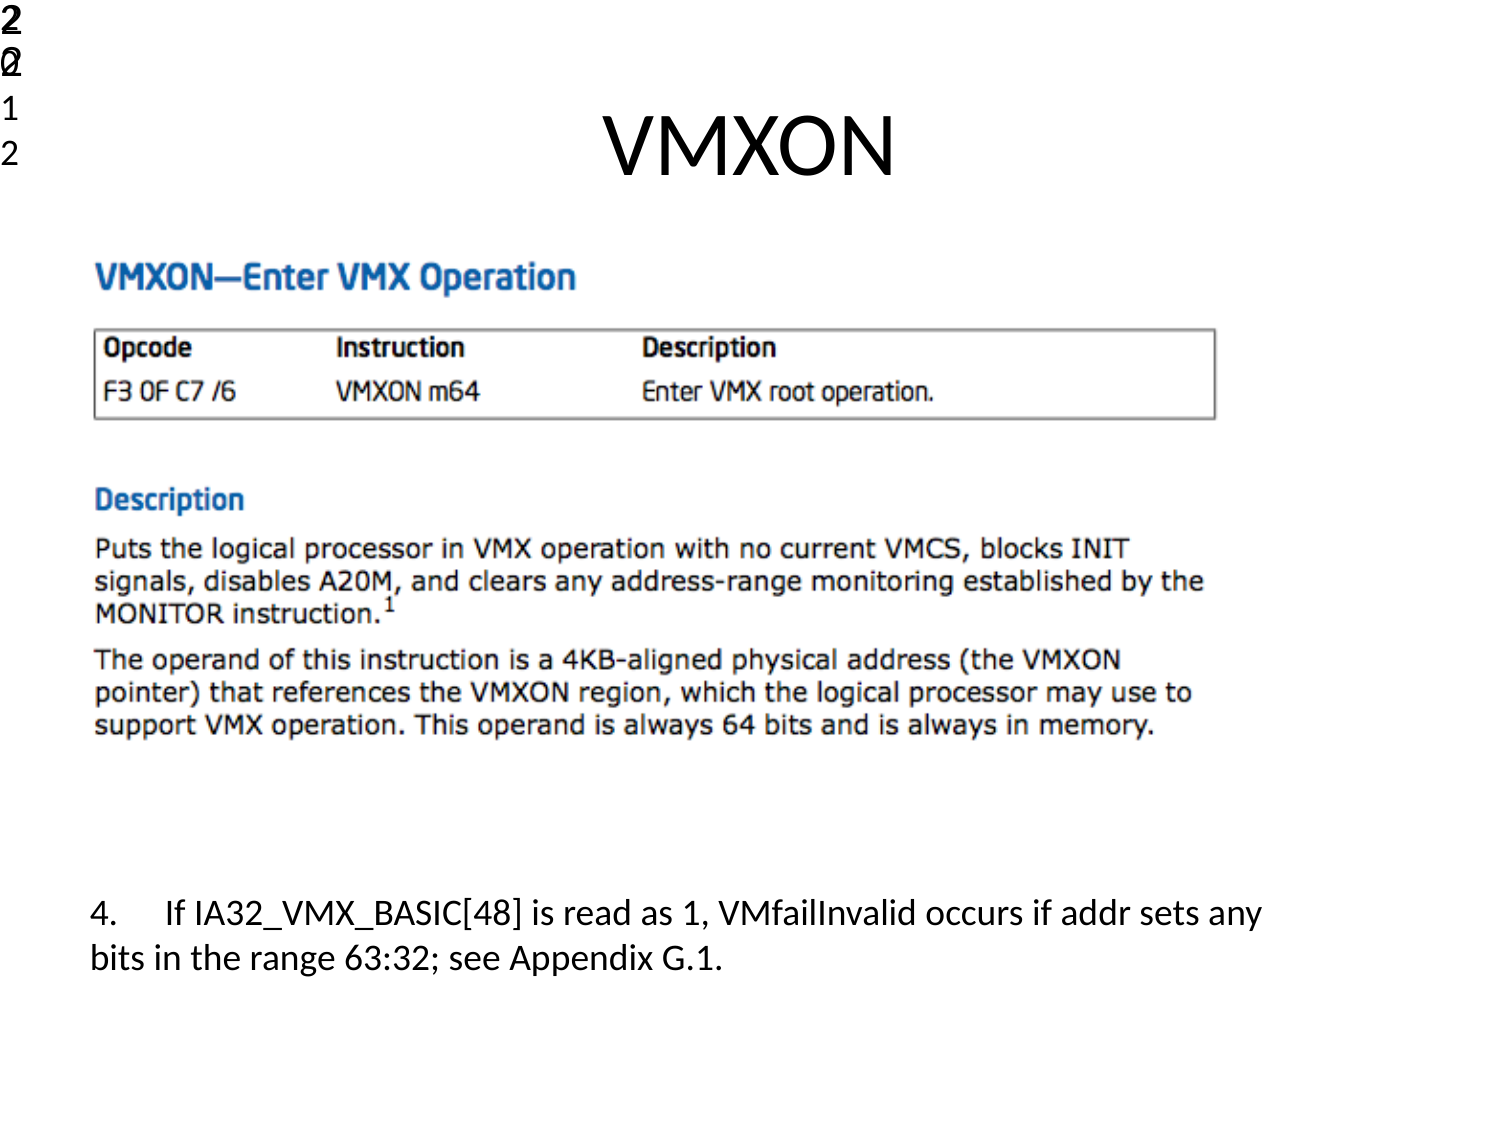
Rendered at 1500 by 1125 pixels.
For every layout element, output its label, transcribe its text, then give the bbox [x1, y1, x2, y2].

picture [75, 212, 1222, 750]
text_box 4. If IA32_VMX_BASIC[48] is read as 1, VMfailInvalid occurs if addr sets any bits in the range 63:32; see Appendix G.1. [75, 880, 1300, 986]
title VMXON [75, 45, 1425, 233]
